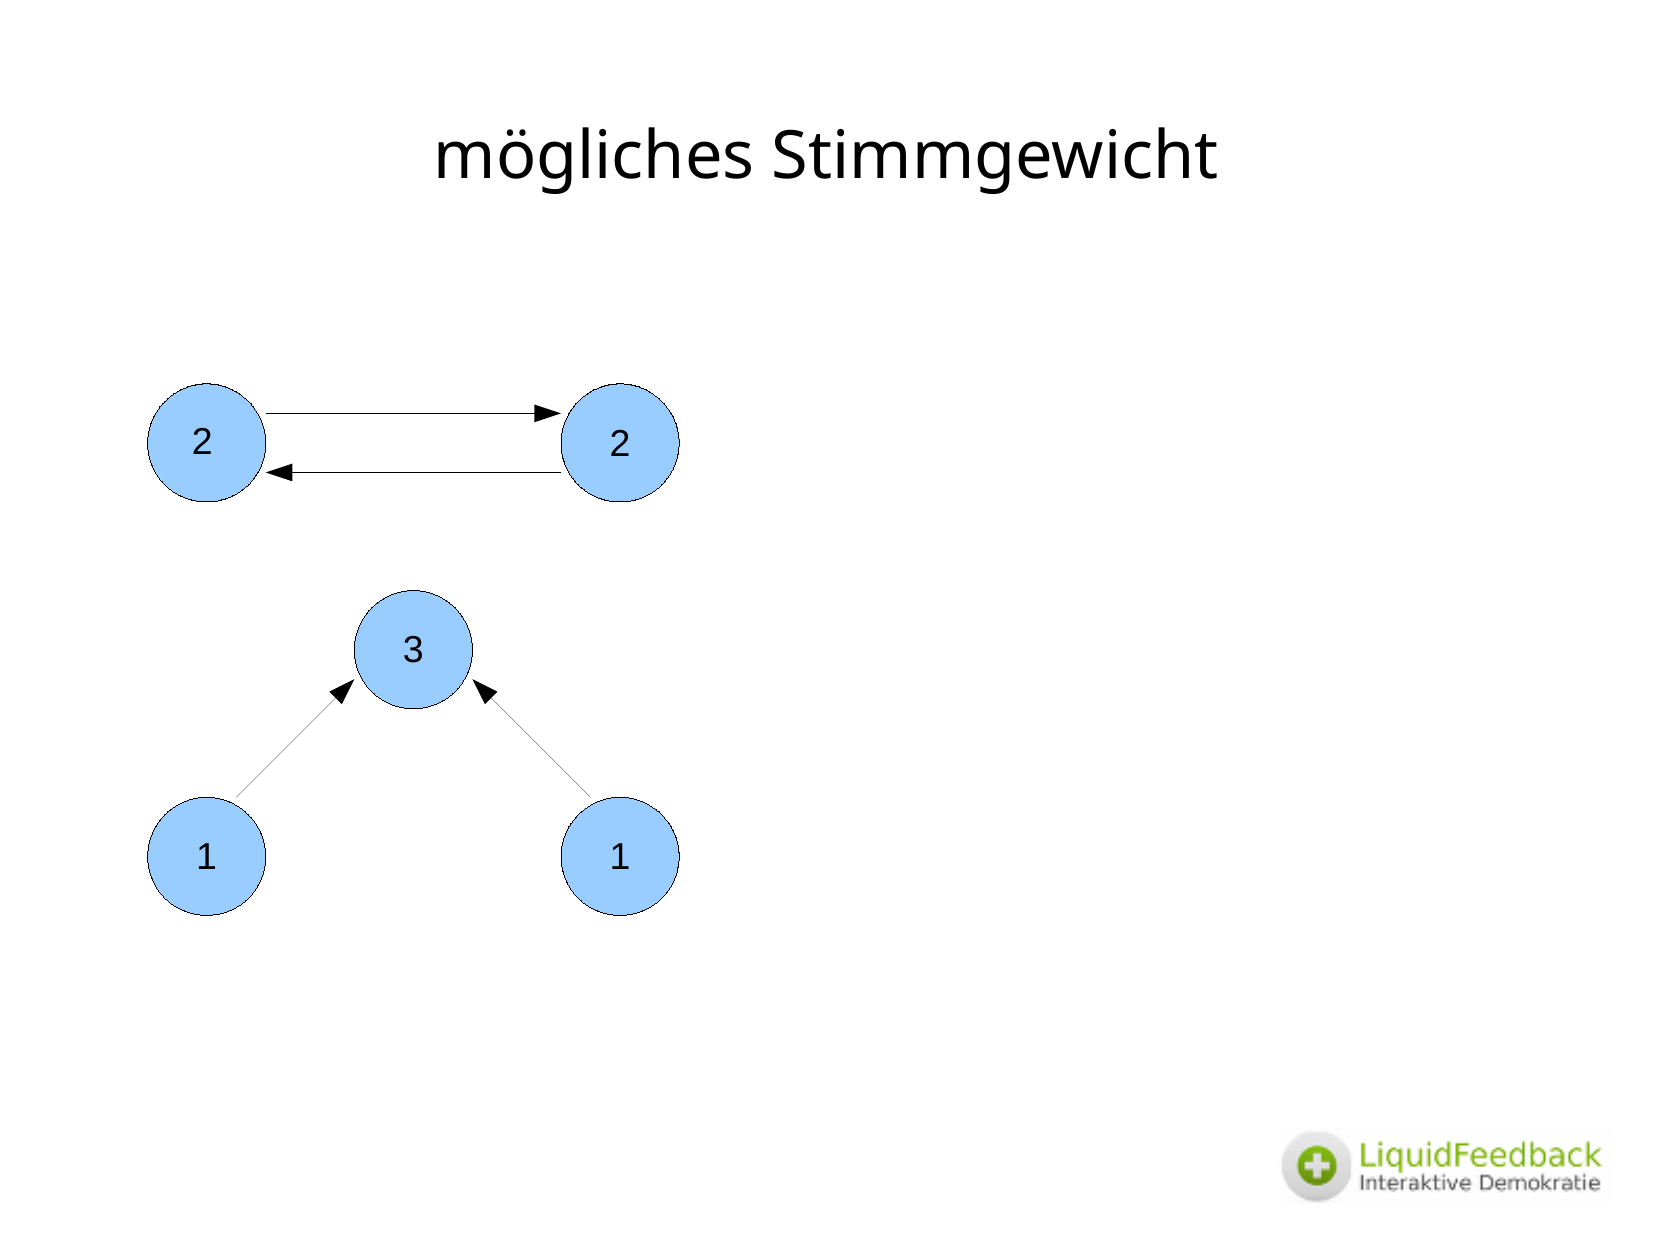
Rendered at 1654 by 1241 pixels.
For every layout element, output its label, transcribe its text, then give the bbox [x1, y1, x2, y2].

text_box 1 [147, 797, 266, 916]
text_box 2 [177, 413, 228, 472]
text_box 2 [561, 383, 680, 502]
text_box 1 [561, 797, 680, 916]
picture [1276, 1127, 1613, 1205]
text_box 3 [354, 590, 473, 709]
title mögliches Stimmgewicht [82, 49, 1571, 257]
text_box [147, 383, 266, 502]
